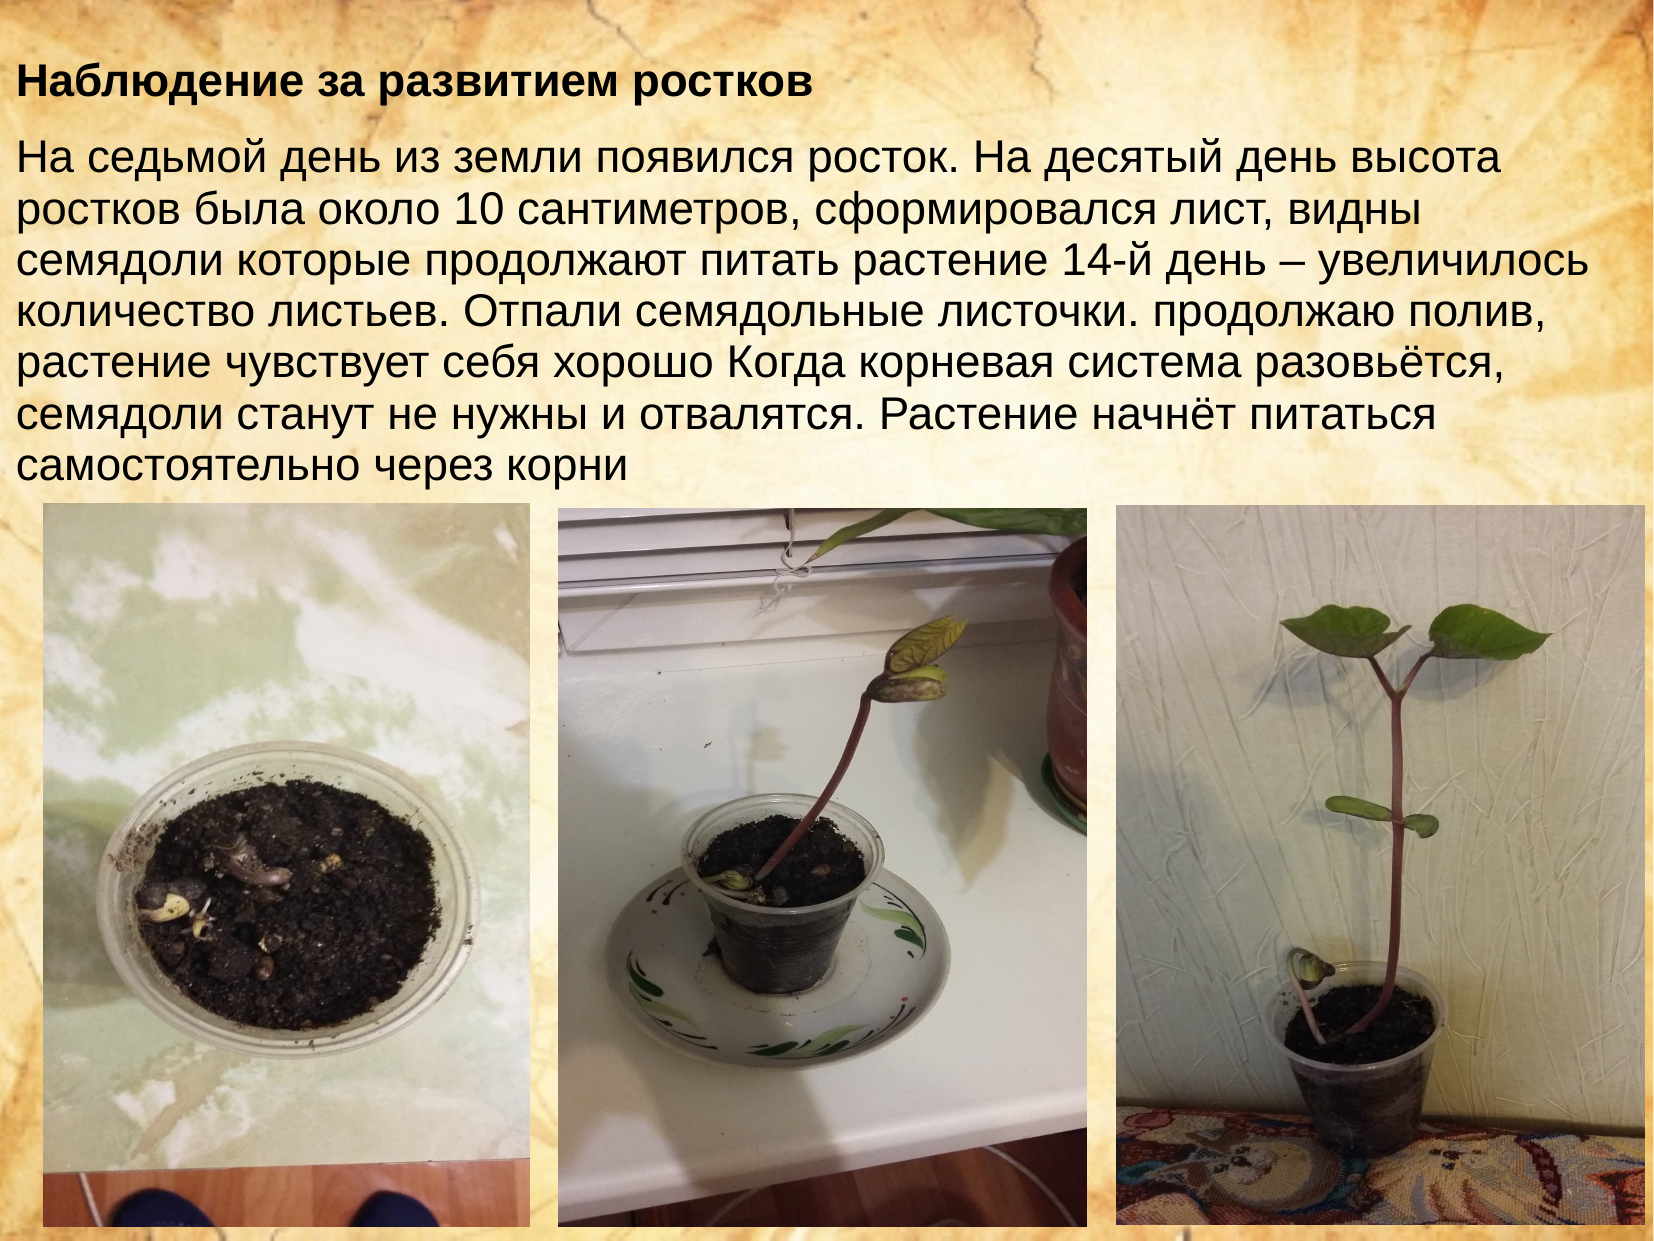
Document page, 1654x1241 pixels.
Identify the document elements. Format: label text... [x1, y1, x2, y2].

picture [0, 0, 1654, 1241]
text_box Наблюдение за развитием ростков На седьмой день из земли появился росток. На десятый день высота ростков была около 10 сантиметров, сформировался лист, видны семядоли которые продолжают питать растение 14-й день – увеличилось количество листьев. Отпали семядольные листочки. продолжаю полив, растение чувствует себя хорошо Когда корневая система разовьётся, семядоли станут не нужны и отвалятся. Растение начнёт питаться самостоятельно через корни [1, 47, 1654, 574]
